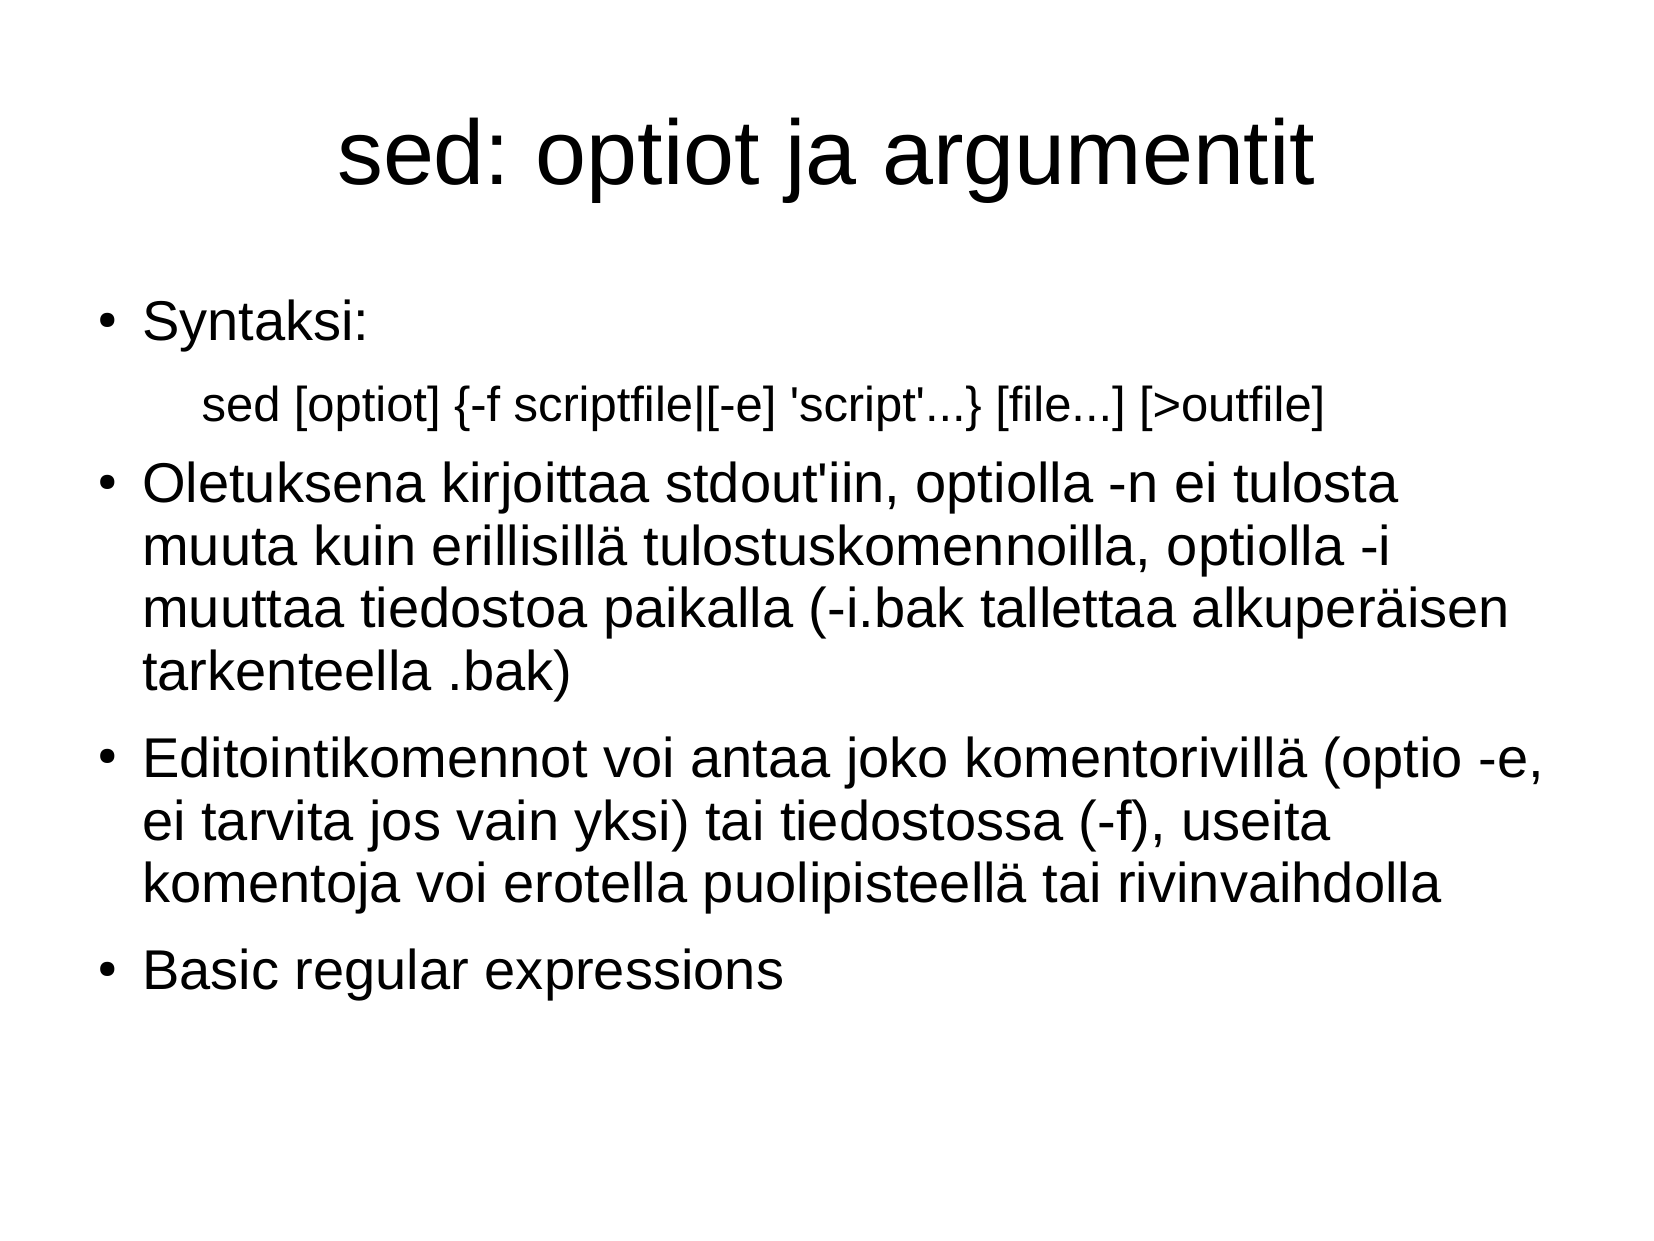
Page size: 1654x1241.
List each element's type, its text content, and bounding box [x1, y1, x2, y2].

list Syntaksi: sed [optiot] {-f scriptfile|[-e] 'script'...} [file...] [>outfile] Oletuksena kirjoittaa stdout'iin, optiolla -n ei tulosta muuta kuin erillisillä tulostuskomennoilla, optiolla -i muuttaa tiedostoa paikalla (-i.bak tallettaa alkuperäisen tarkenteella .bak) Editointikomennot voi antaa joko komentorivillä (optio -e, ei tarvita jos vain yksi) tai tiedostossa (-f), useita komentoja voi erotella puolipisteellä tai rivinvaihdolla Basic regular expressions [82, 290, 1571, 1010]
title sed: optiot ja argumentit [82, 49, 1571, 257]
